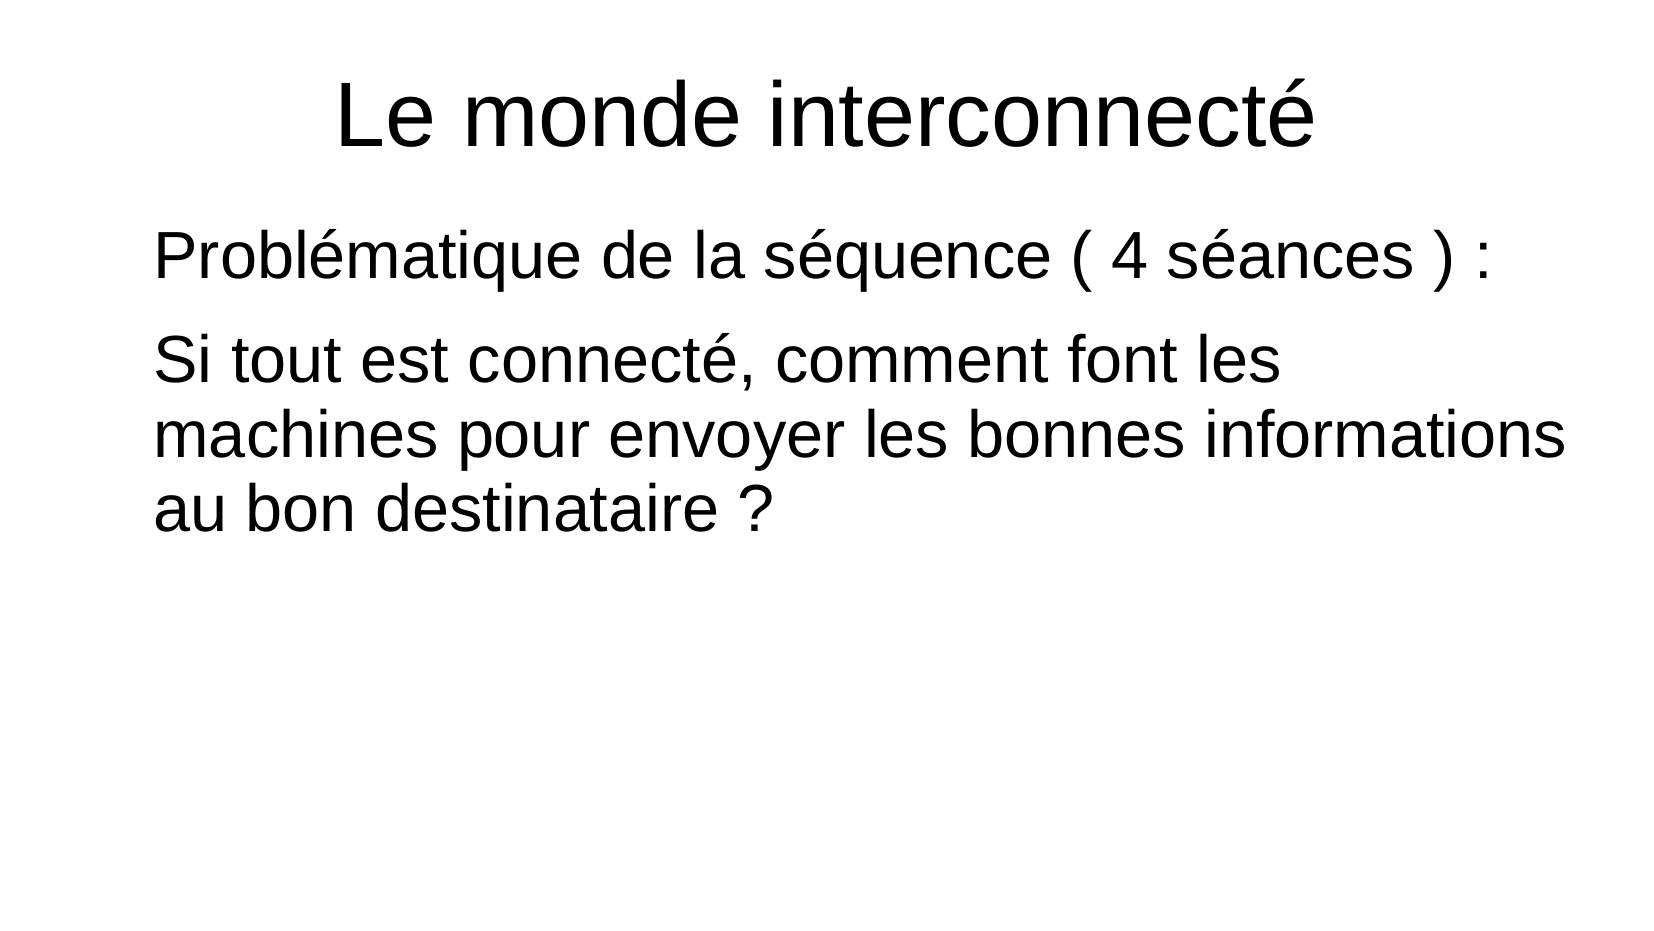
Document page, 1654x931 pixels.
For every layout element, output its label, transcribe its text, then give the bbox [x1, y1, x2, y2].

list Problématique de la séquence ( 4 séances ) : Si tout est connecté, comment font les machines pour envoyer les bonnes informations au bon destinataire ? [82, 217, 1571, 758]
title Le monde interconnecté [82, 37, 1571, 193]
